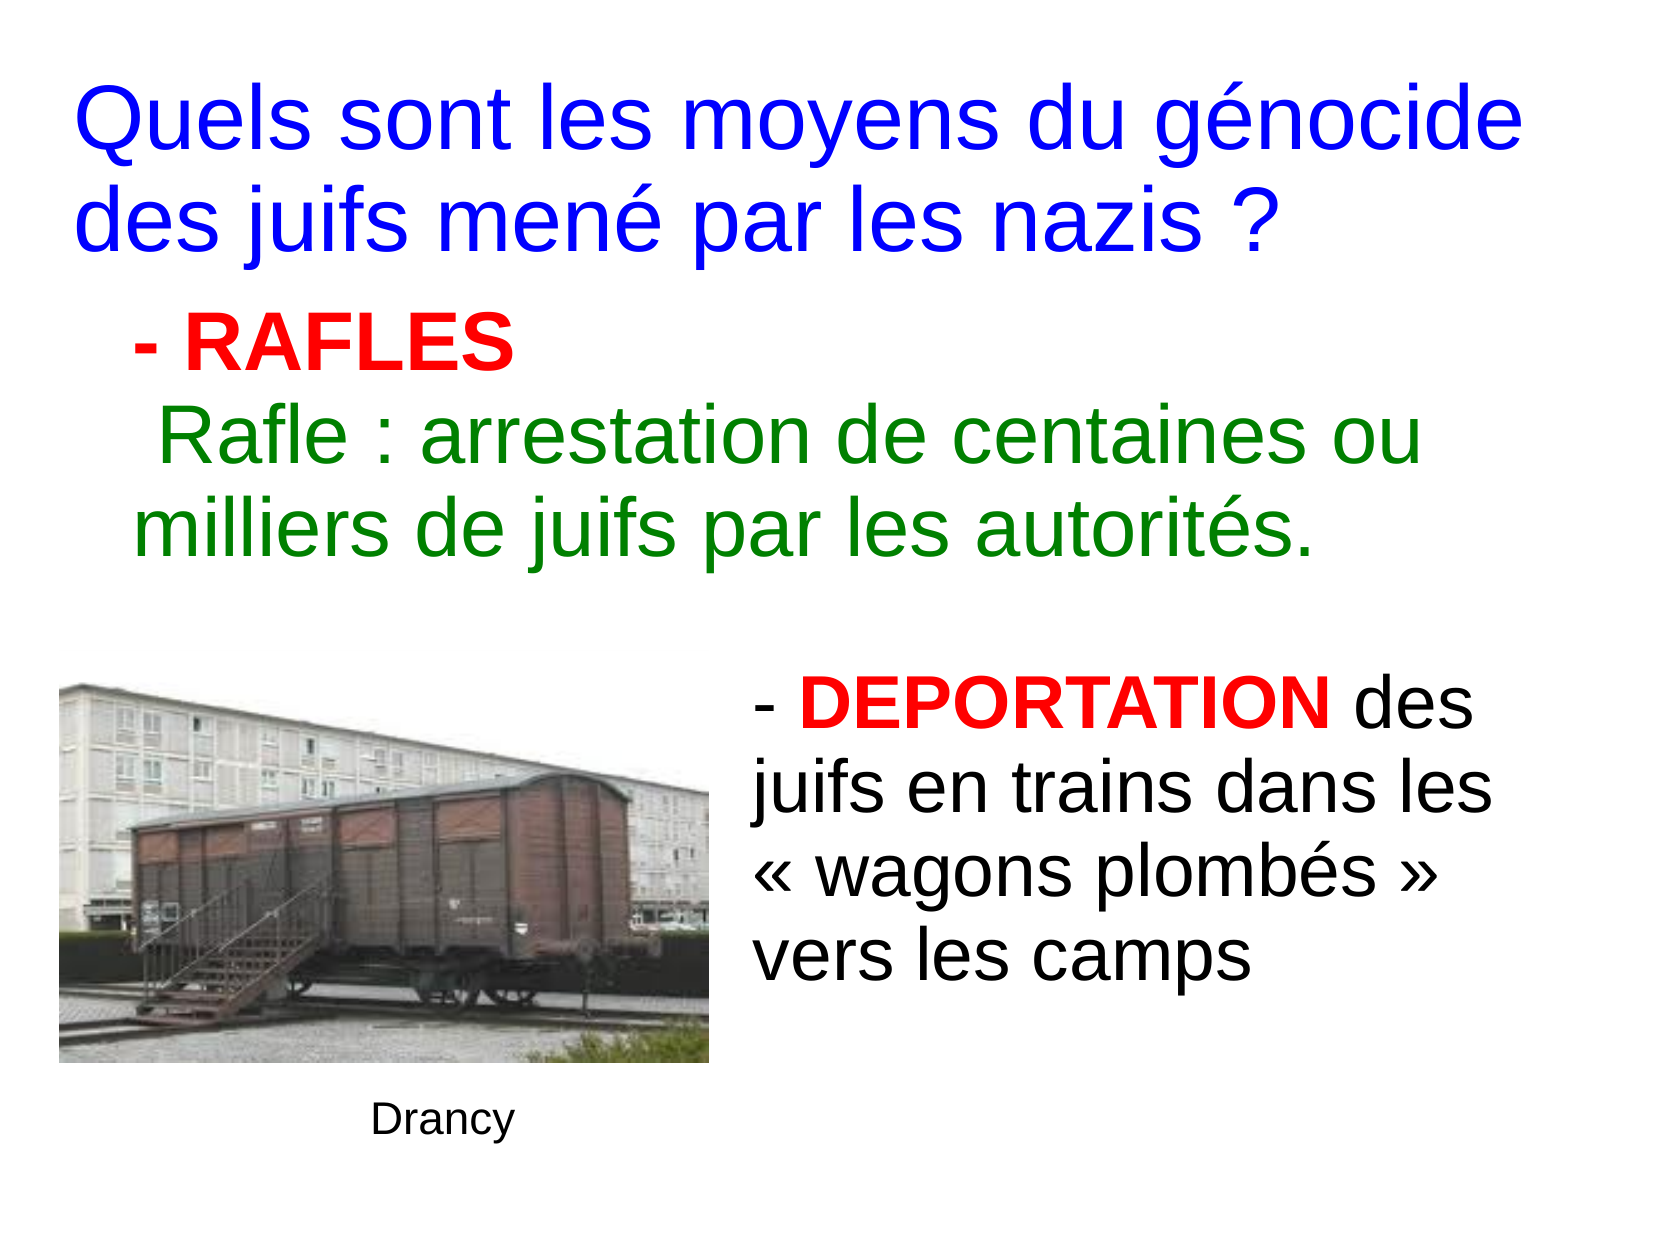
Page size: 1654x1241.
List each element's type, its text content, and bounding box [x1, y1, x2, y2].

text_box - DEPORTATION des juifs en trains dans les « wagons plombés » vers les camps [738, 653, 1595, 1004]
text_box Quels sont les moyens du génocide des juifs mené par les nazis ? [59, 59, 1565, 279]
text_box Drancy [29, 1085, 857, 1152]
text_box - RAFLES Rafle : arrestation de centaines ou milliers de juifs par les autorités. [118, 287, 1595, 768]
picture [59, 649, 709, 1063]
